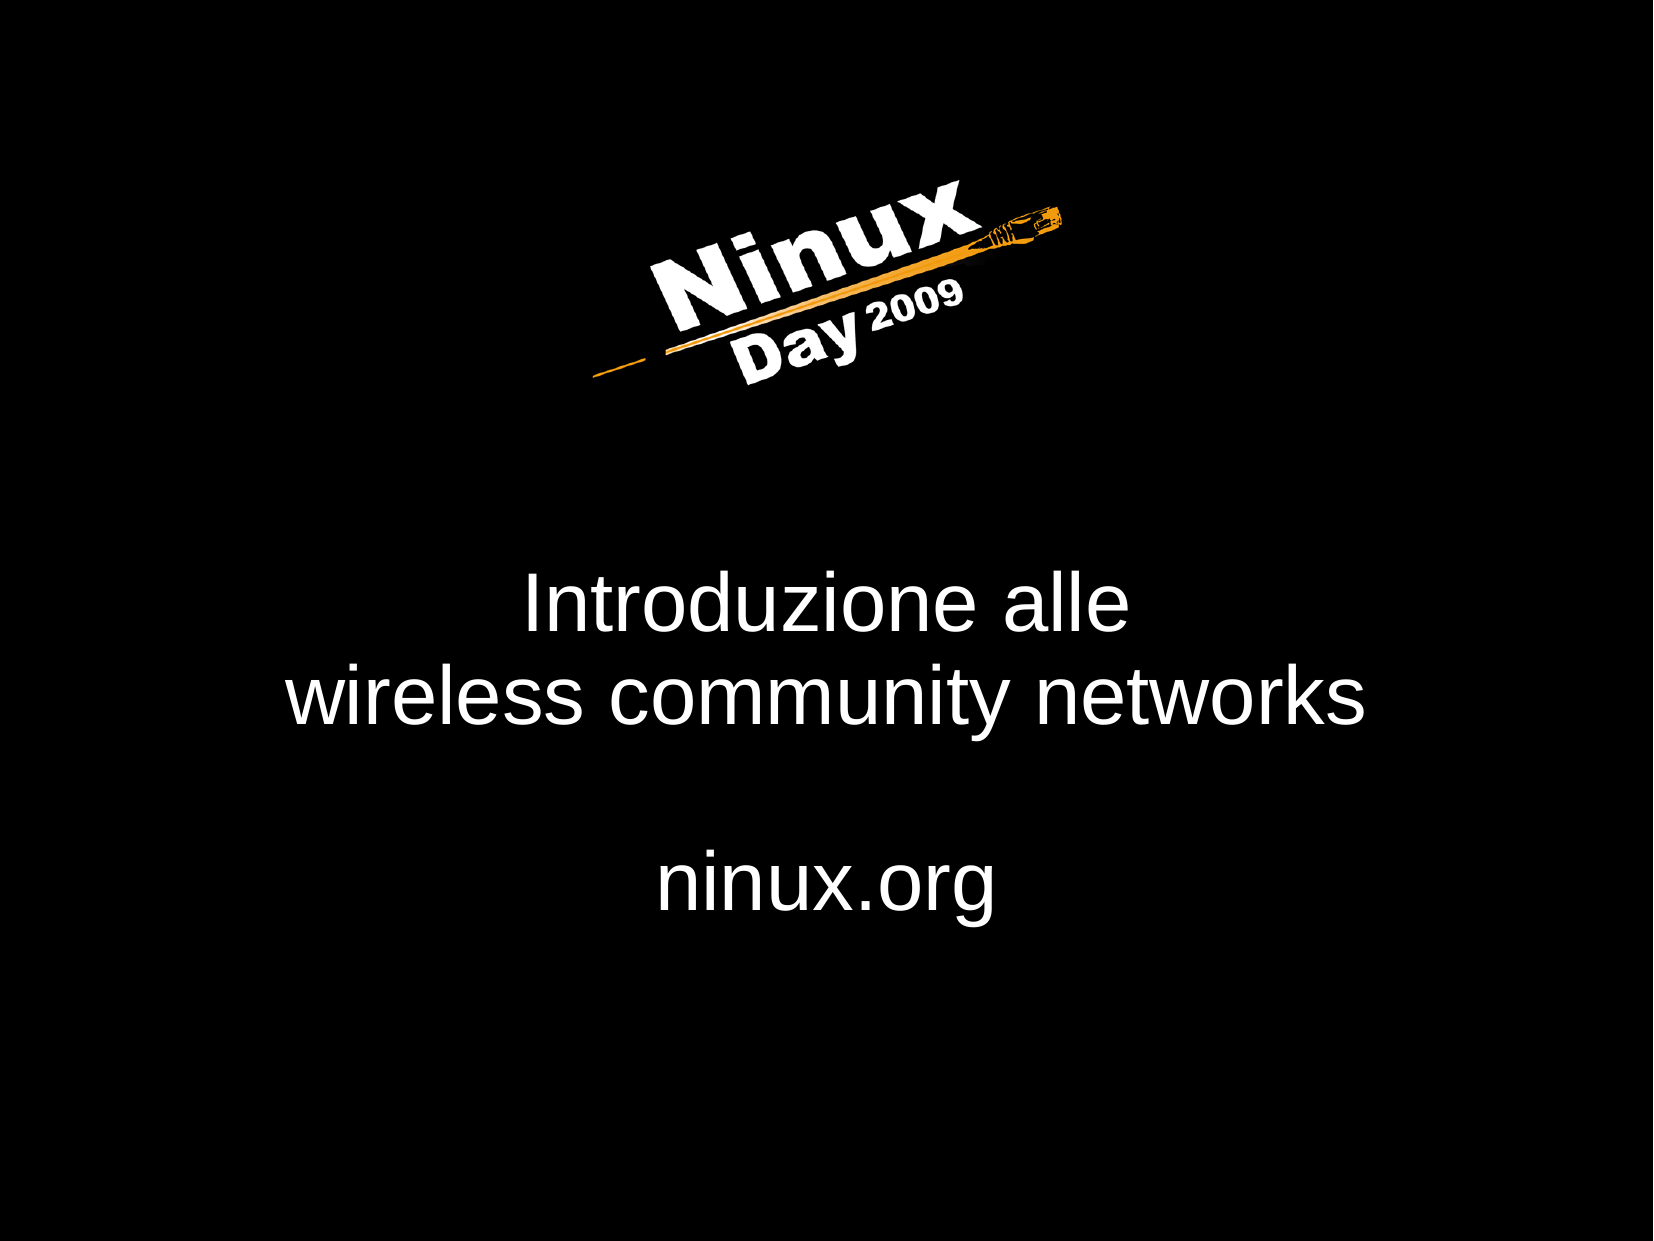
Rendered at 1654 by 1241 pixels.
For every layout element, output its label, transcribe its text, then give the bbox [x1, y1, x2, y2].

picture [582, 157, 1071, 401]
subtitle Introduzione alle wireless community networks ninux.org [82, 370, 1571, 1190]
